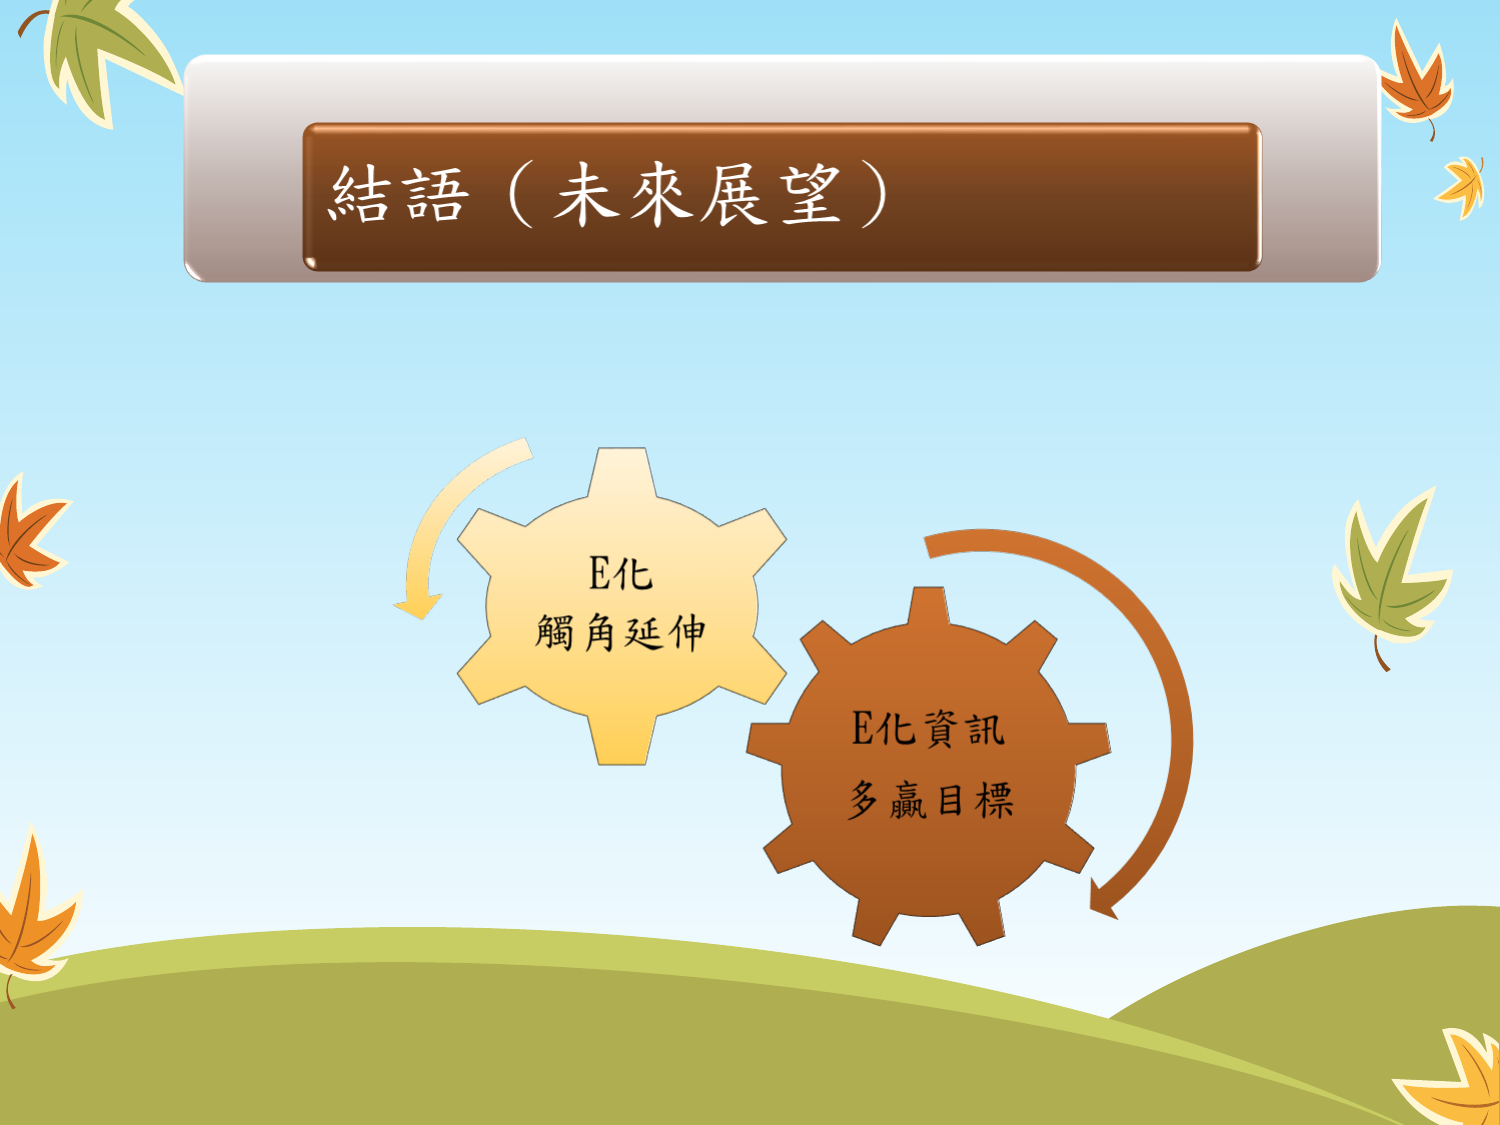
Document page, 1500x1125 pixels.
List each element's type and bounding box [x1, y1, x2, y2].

picture [159, 325, 1259, 993]
picture [181, 52, 1383, 291]
